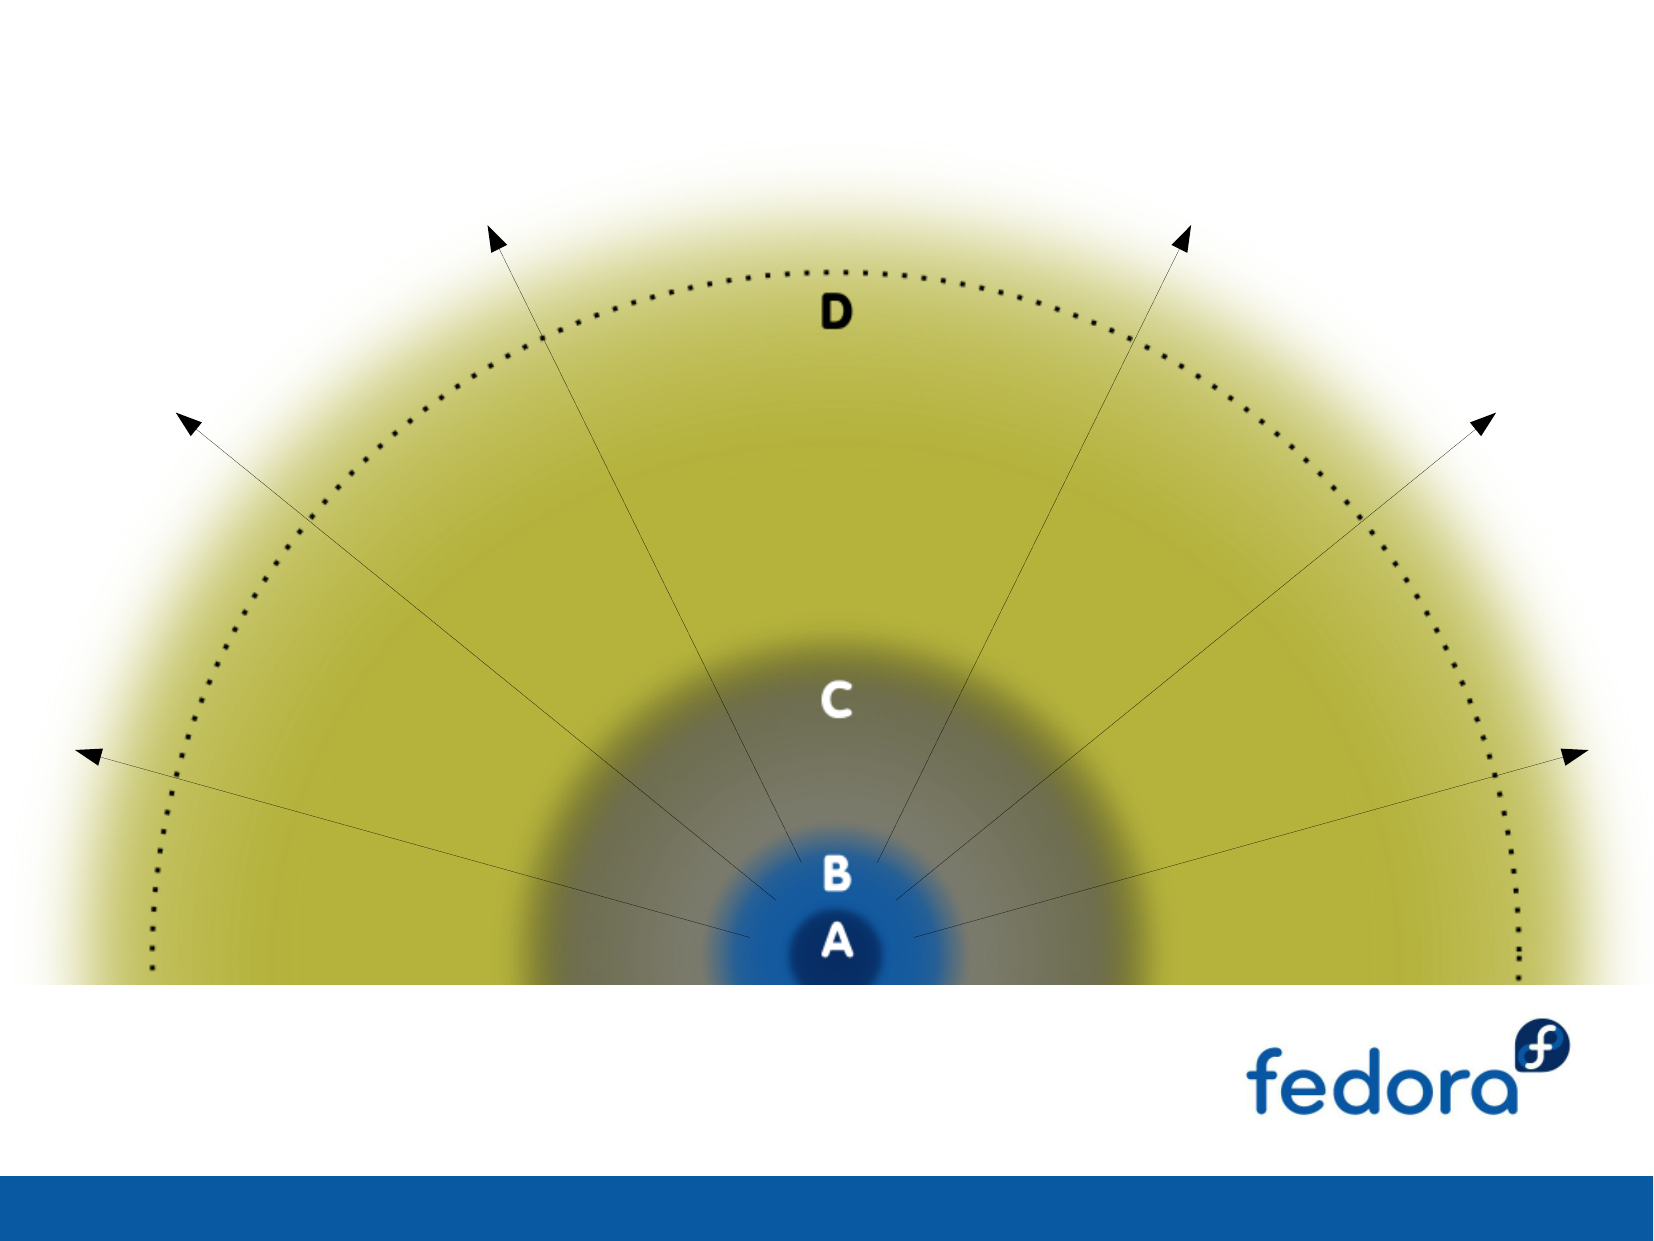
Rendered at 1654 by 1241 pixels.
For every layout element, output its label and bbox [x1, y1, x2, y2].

picture [9, 129, 1653, 985]
picture [1237, 1010, 1576, 1125]
picture [0, 1176, 1654, 1241]
